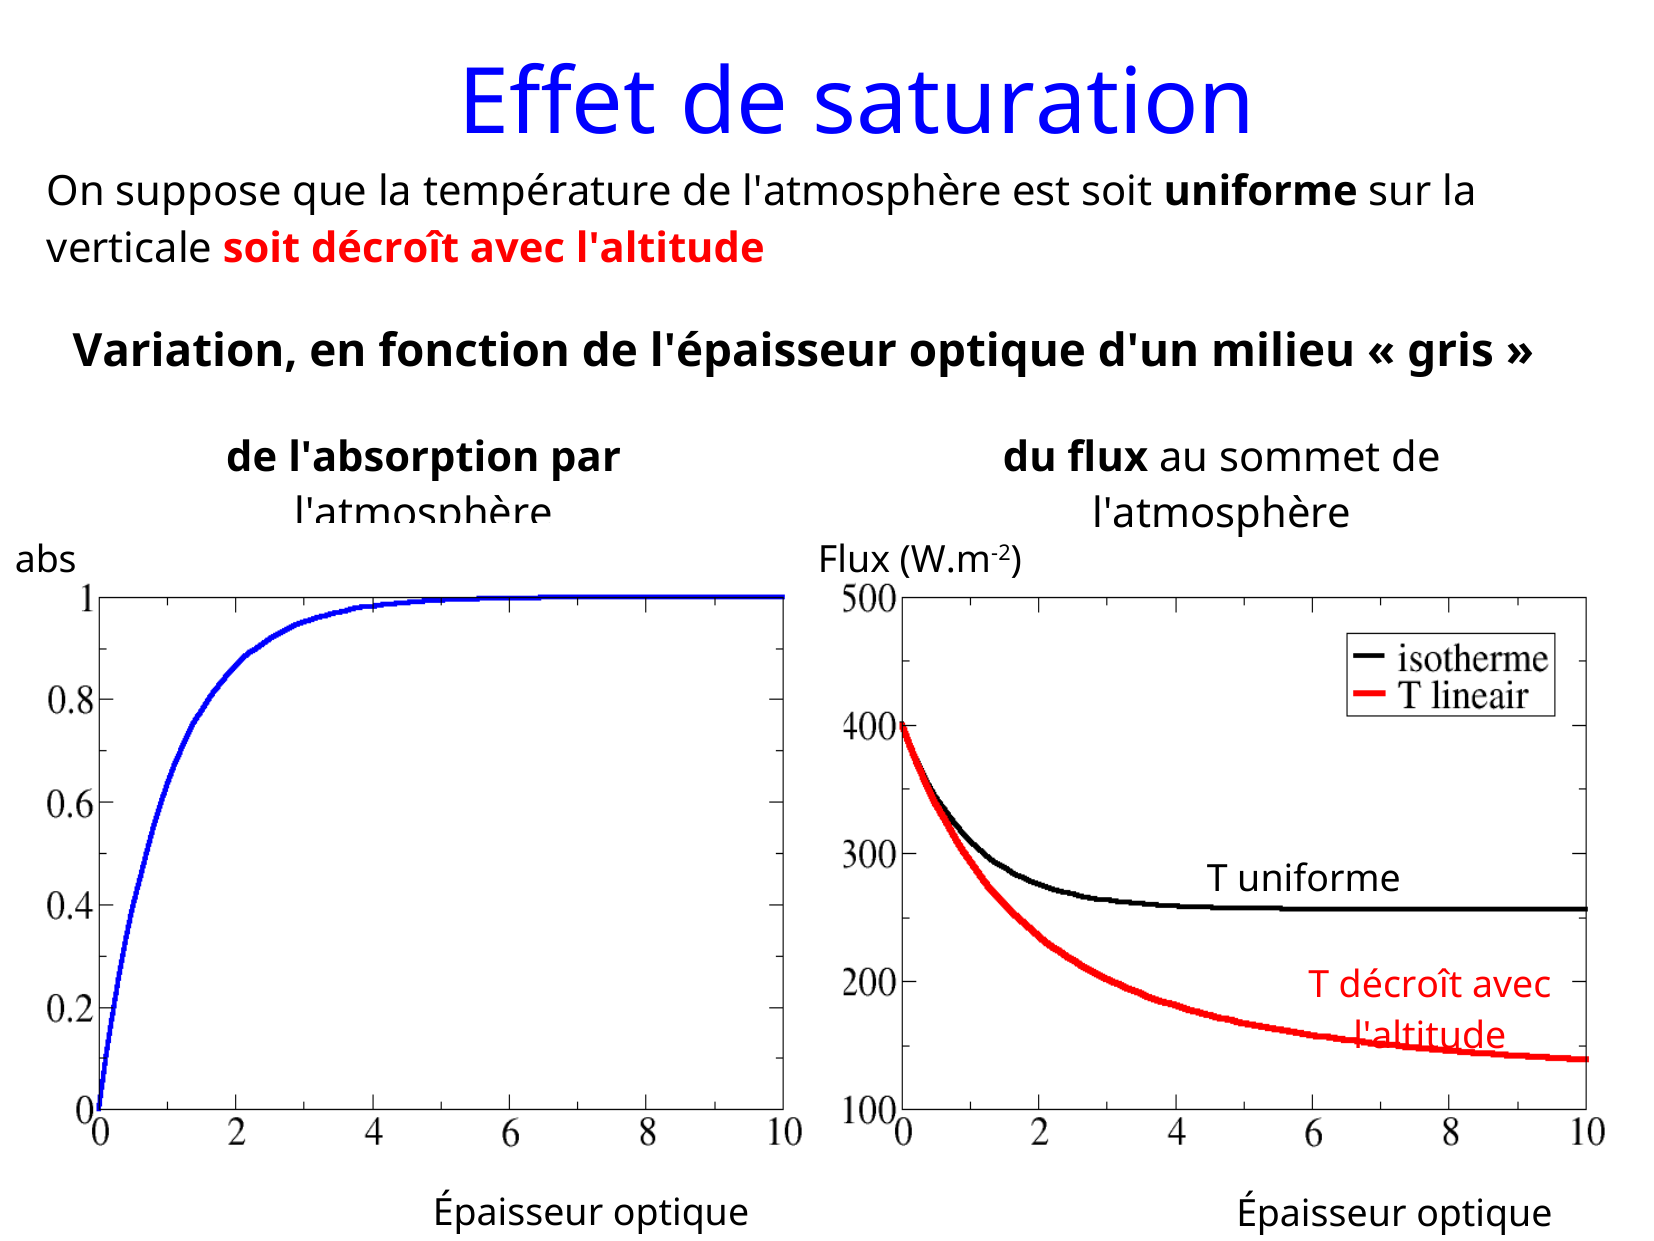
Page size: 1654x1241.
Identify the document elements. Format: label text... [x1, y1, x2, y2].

picture [843, 523, 1640, 1182]
text_box Flux (W.m-2) [803, 517, 1053, 585]
text_box Épaisseur optique [1221, 1170, 1610, 1238]
text_box Épaisseur optique [418, 1182, 807, 1238]
text_box T uniforme [1192, 844, 1452, 903]
text_box abs [0, 517, 249, 585]
text_box du flux au sommet de l'atmosphère [864, 418, 1580, 549]
text_box T décroît avec l'altitude [1280, 950, 1580, 1053]
text_box On suppose que la température de l'atmosphère est soit uniforme sur la verticale soit décroît avec l'altitude Variation, en fonction de l'épaisseur optique d'un milieu « gris » [32, 152, 1575, 388]
text_box de l'absorption par l'atmosphère [100, 418, 747, 523]
text_box Effet de saturation [201, 27, 1514, 152]
picture [40, 523, 837, 1182]
